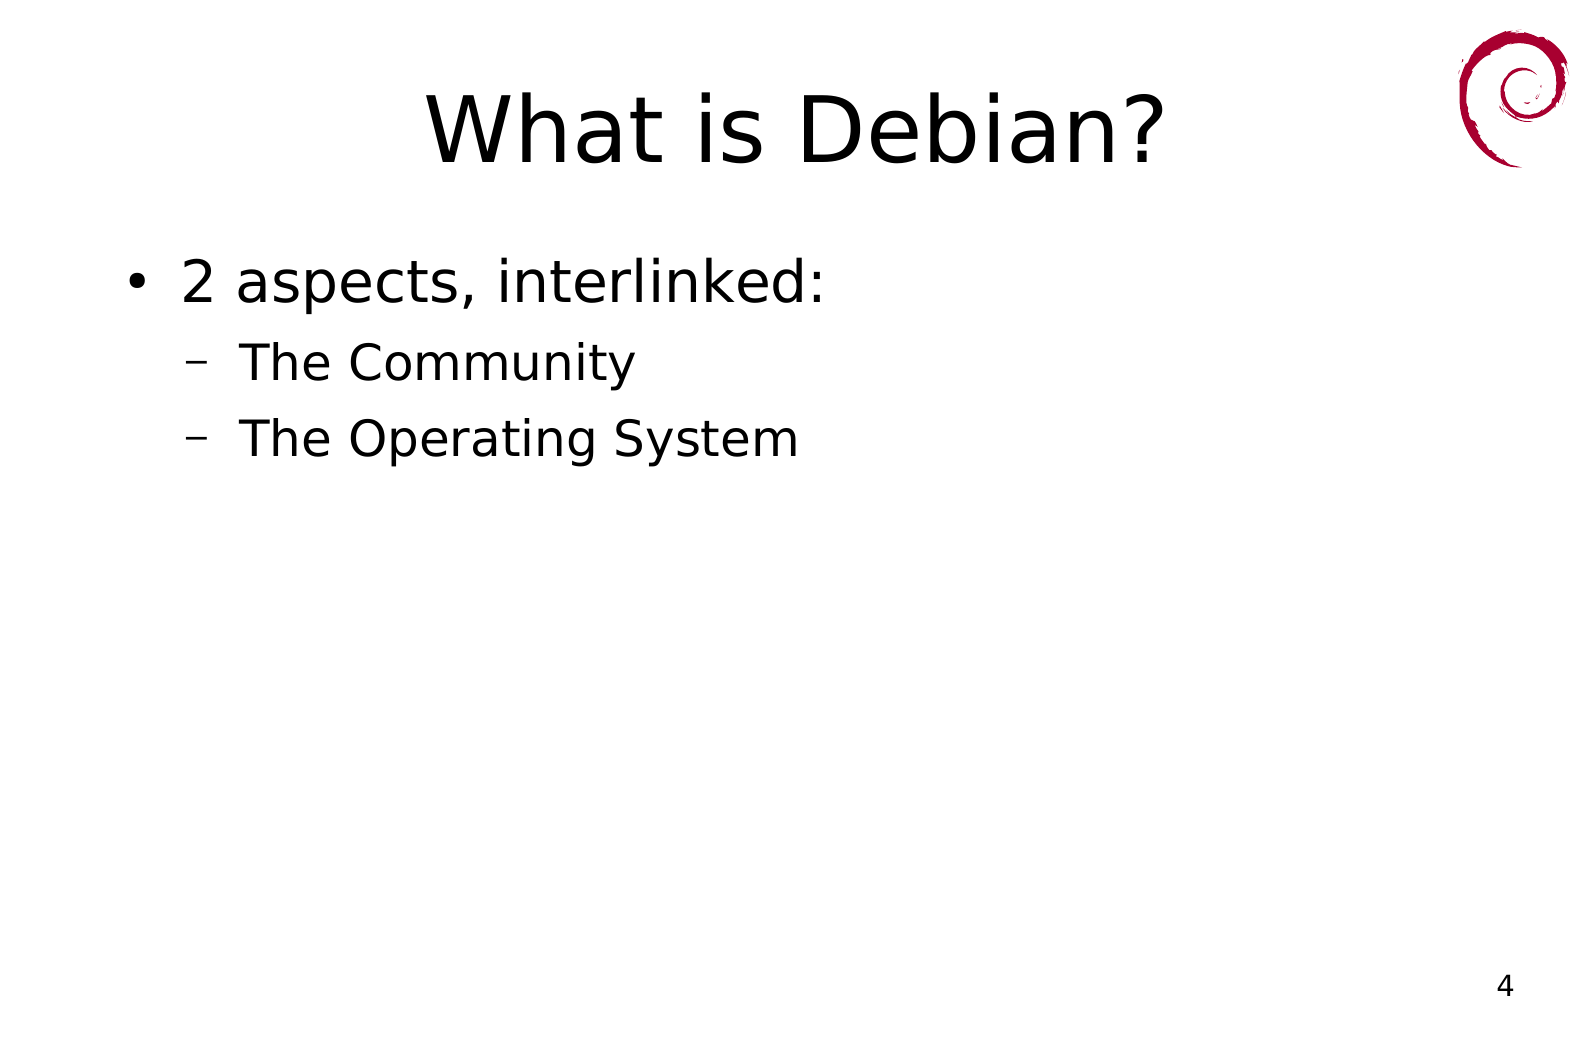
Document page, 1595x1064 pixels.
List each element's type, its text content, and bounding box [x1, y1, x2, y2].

list 2 aspects, interlinked: The Community The Operating System [79, 248, 1515, 487]
title What is Debian? [79, 42, 1515, 220]
